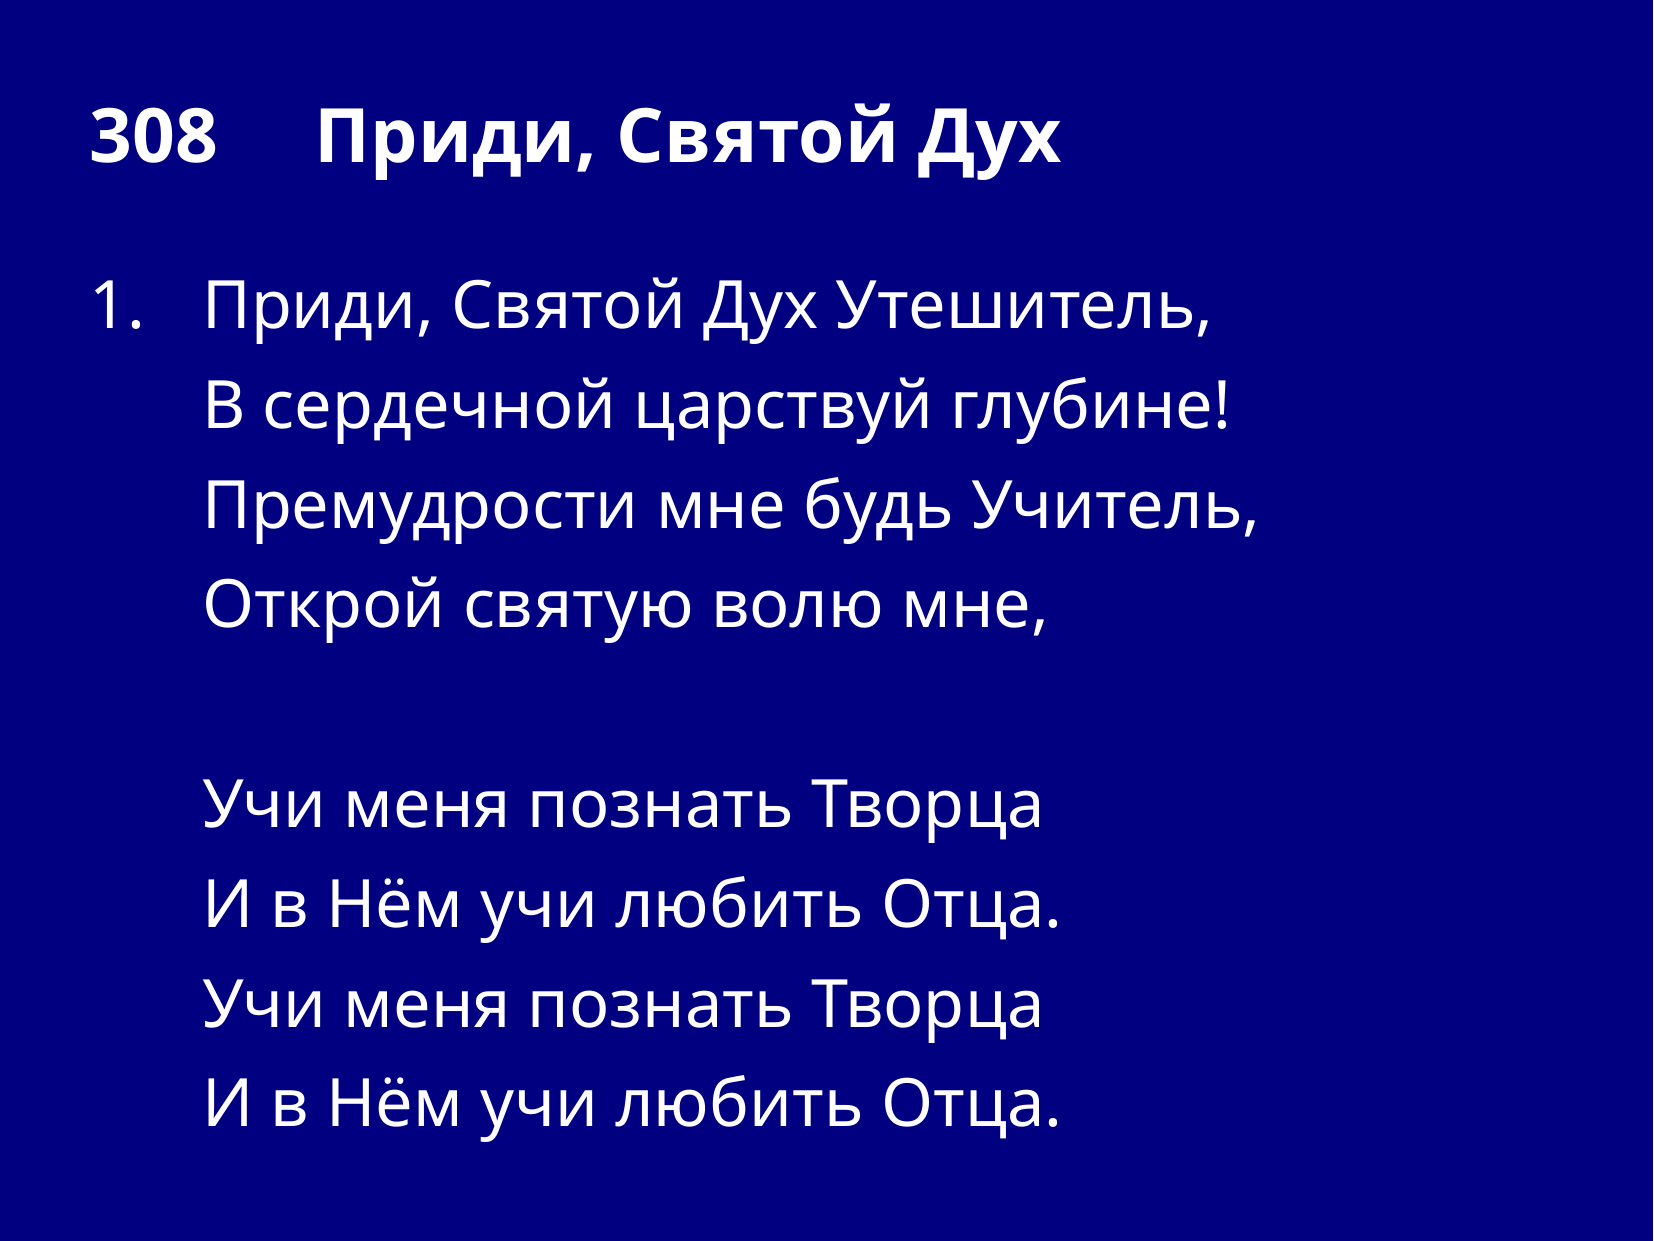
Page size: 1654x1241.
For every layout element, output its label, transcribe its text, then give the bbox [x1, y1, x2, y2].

text_box 308 Приди, Святой Дух [75, 75, 1576, 188]
text_box 1. Приди, Святой Дух Утешитель, В сердечной царствуй глубине! Премудрости мне будь Учитель, Открой святую волю мне, Учи меня познать Творца И в Нём учи любить Отца. Учи меня познать Творца И в Нём учи любить Отца. [75, 188, 1576, 1163]
